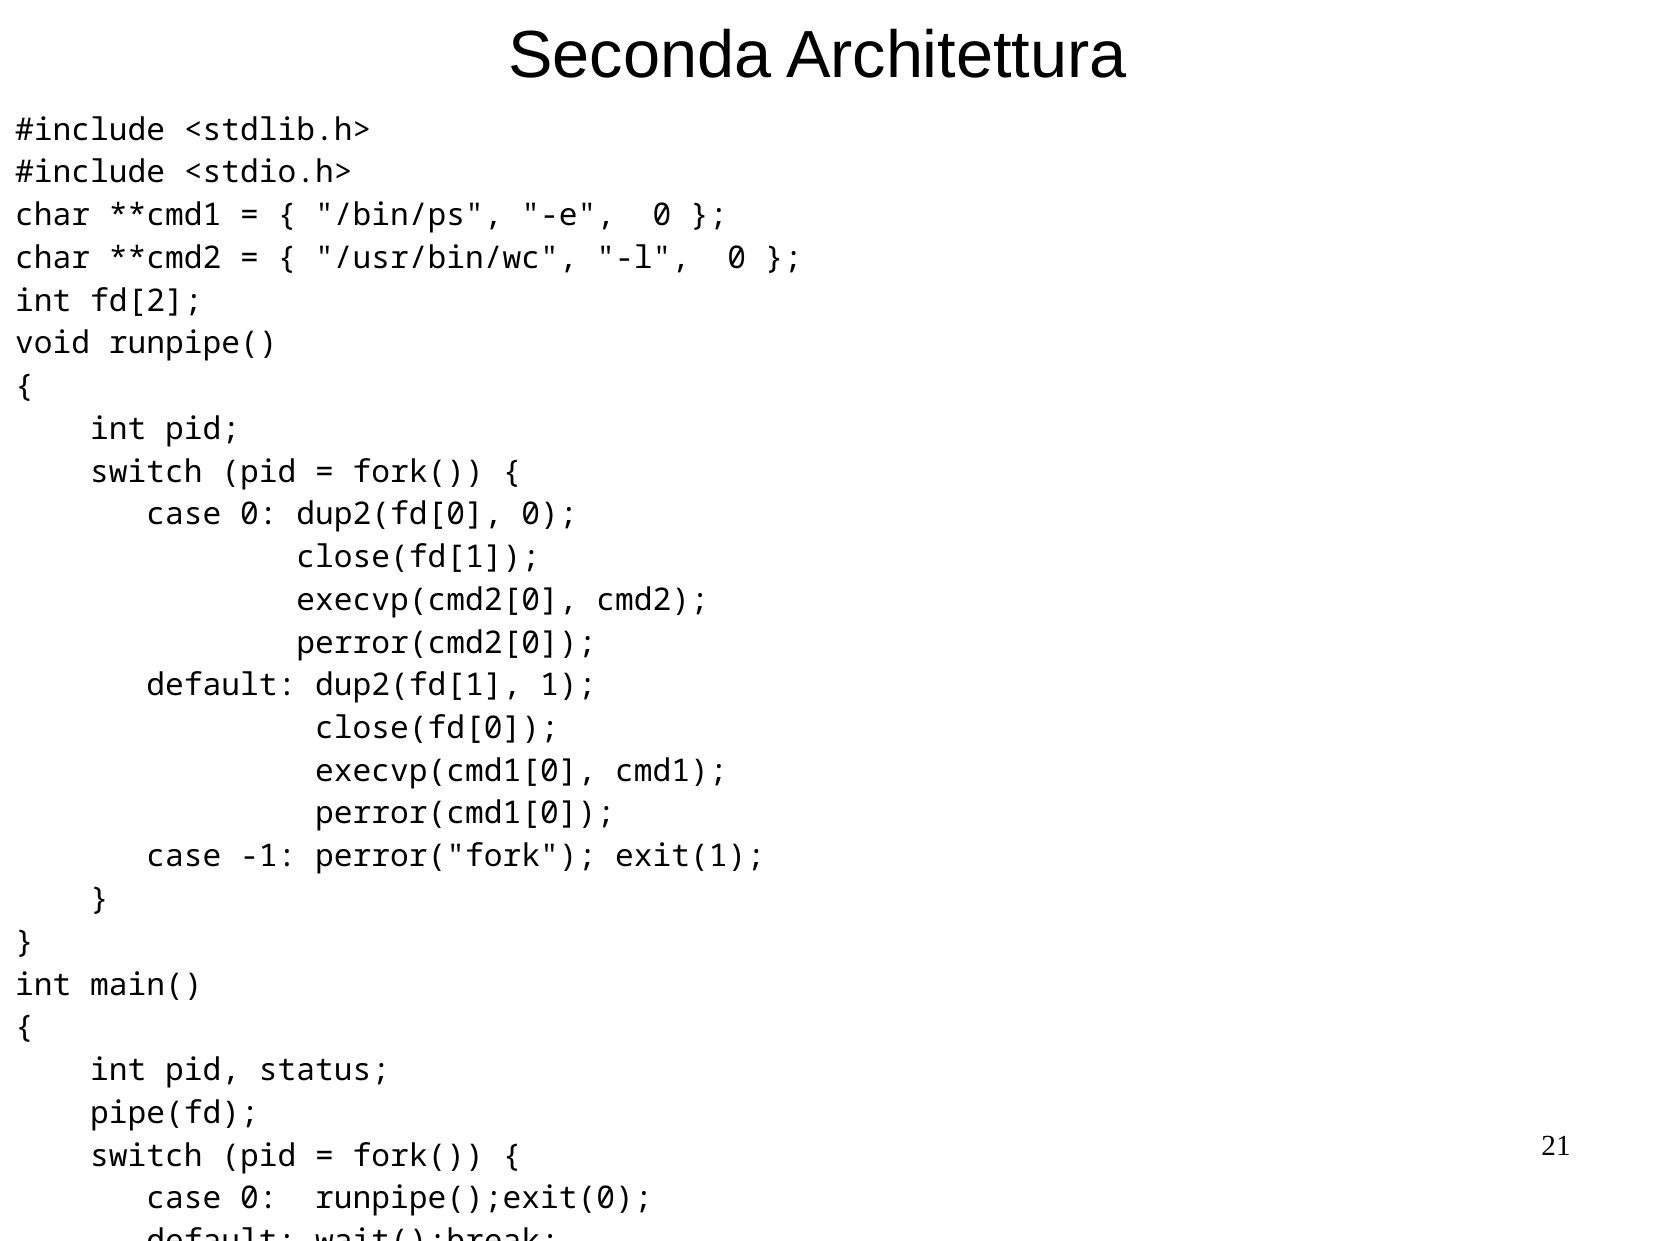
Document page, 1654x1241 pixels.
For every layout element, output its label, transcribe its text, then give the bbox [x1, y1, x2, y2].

text_box #include <stdlib.h> #include <stdio.h> char **cmd1 = { "/bin/ps", "-e", 0 }; char **cmd2 = { "/usr/bin/wc", "-l", 0 }; int fd[2]; void runpipe() { int pid; switch (pid = fork()) { case 0: dup2(fd[0], 0); close(fd[1]); execvp(cmd2[0], cmd2); perror(cmd2[0]); default: dup2(fd[1], 1); close(fd[0]); execvp(cmd1[0], cmd1); perror(cmd1[0]); case -1: perror("fork"); exit(1); } } int main() { int pid, status; pipe(fd); switch (pid = fork()) { case 0: runpipe();exit(0); default: wait();break; case -1: perror("fork"); exit(1); } exit(0); } [0, 99, 1471, 1241]
title Seconda Architettura [82, 3, 1571, 210]
